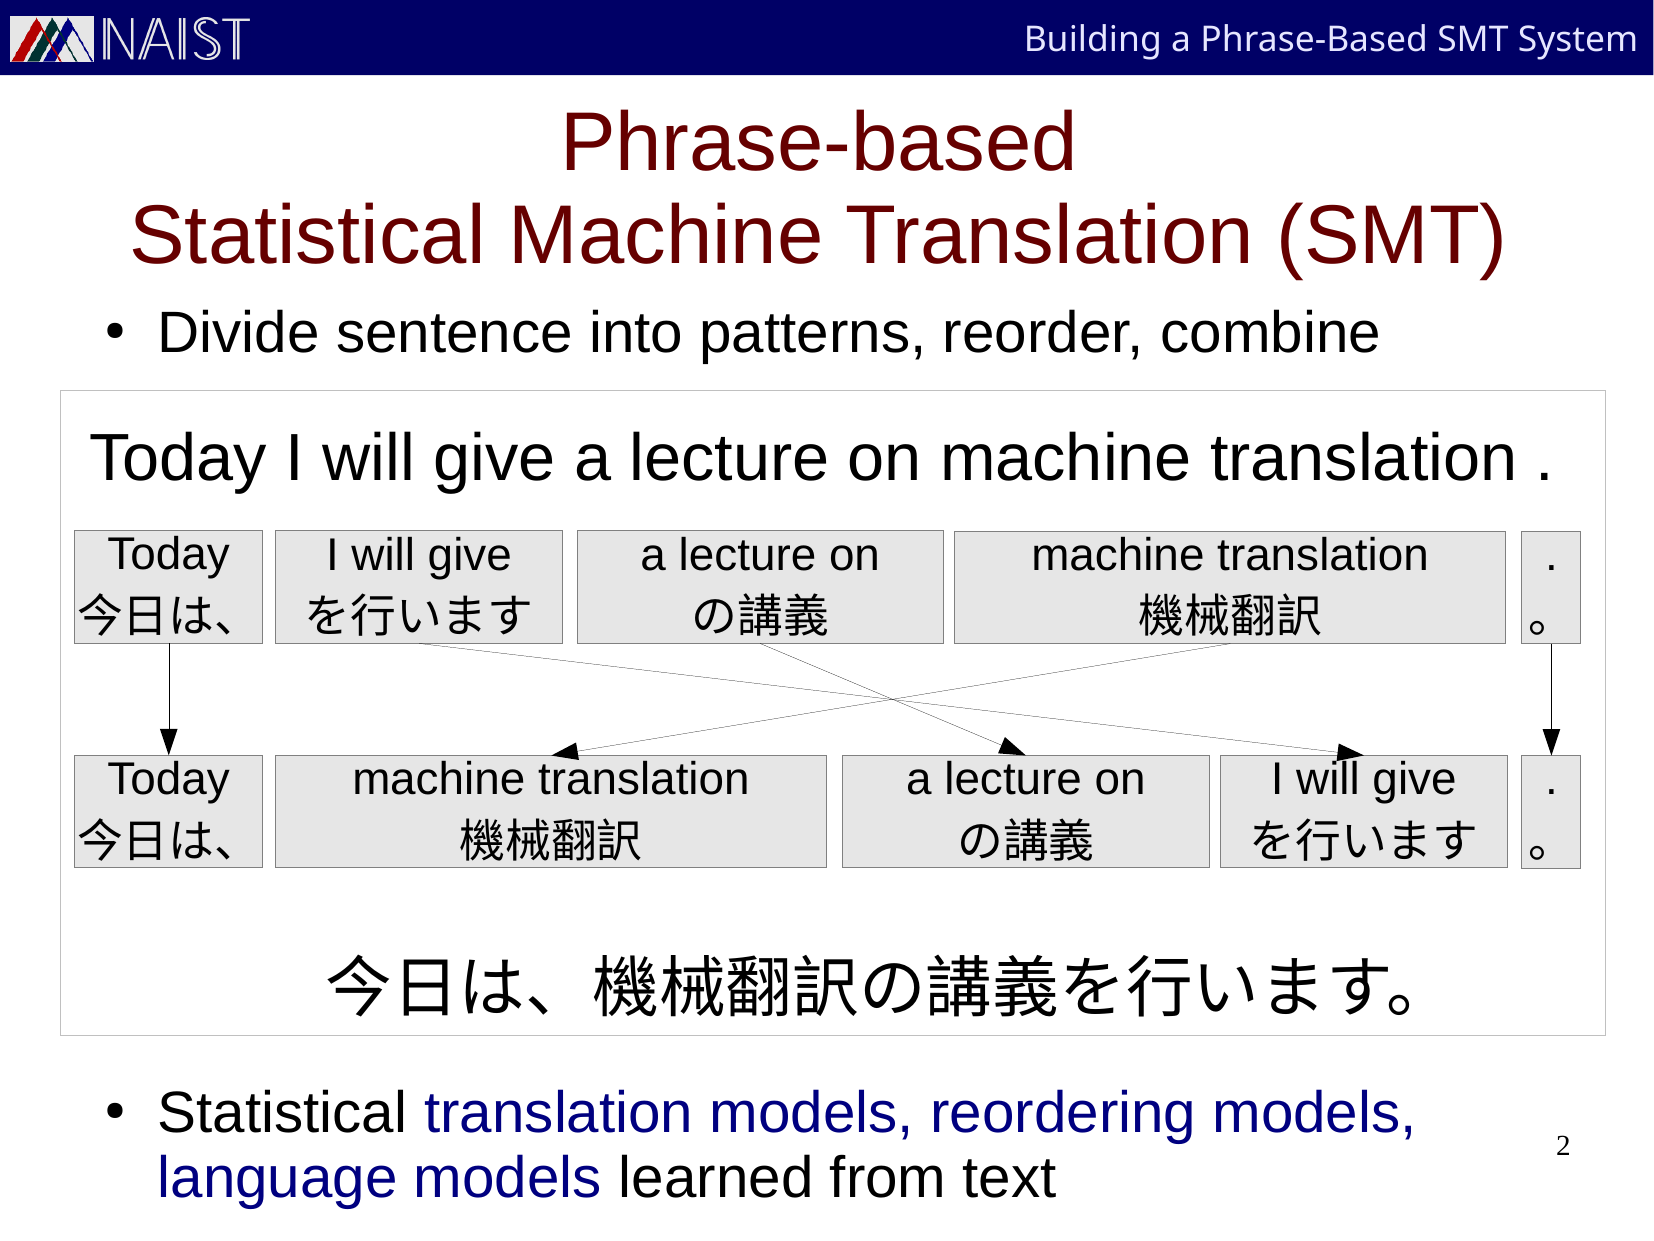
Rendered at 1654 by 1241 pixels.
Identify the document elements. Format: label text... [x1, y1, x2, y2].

text_box I will give を行います [275, 530, 563, 644]
list Divide sentence into patterns, reorder, combine [86, 300, 1576, 366]
title Phrase-based Statistical Machine Translation (SMT) [75, 92, 1564, 285]
text_box 今日は、機械翻訳の講義を行います。 [310, 926, 1476, 1020]
text_box machine translation 機械翻訳 [275, 755, 827, 868]
text_box machine translation 機械翻訳 [954, 531, 1506, 644]
text_box . 。 [1521, 531, 1581, 644]
text_box a lecture on の講義 [577, 530, 944, 644]
text_box I will give を行います [1220, 755, 1508, 868]
picture [10, 16, 94, 62]
text_box . 。 [1521, 755, 1581, 869]
picture [102, 17, 251, 60]
text_box Today 今日は、 [74, 530, 263, 644]
text_box Today I will give a lecture on machine translation . [74, 412, 1576, 503]
text_box Today 今日は、 [74, 755, 263, 868]
text_box a lecture on の講義 [842, 755, 1210, 868]
list Statistical translation models, reordering models, language models learned from text [86, 1079, 1576, 1210]
